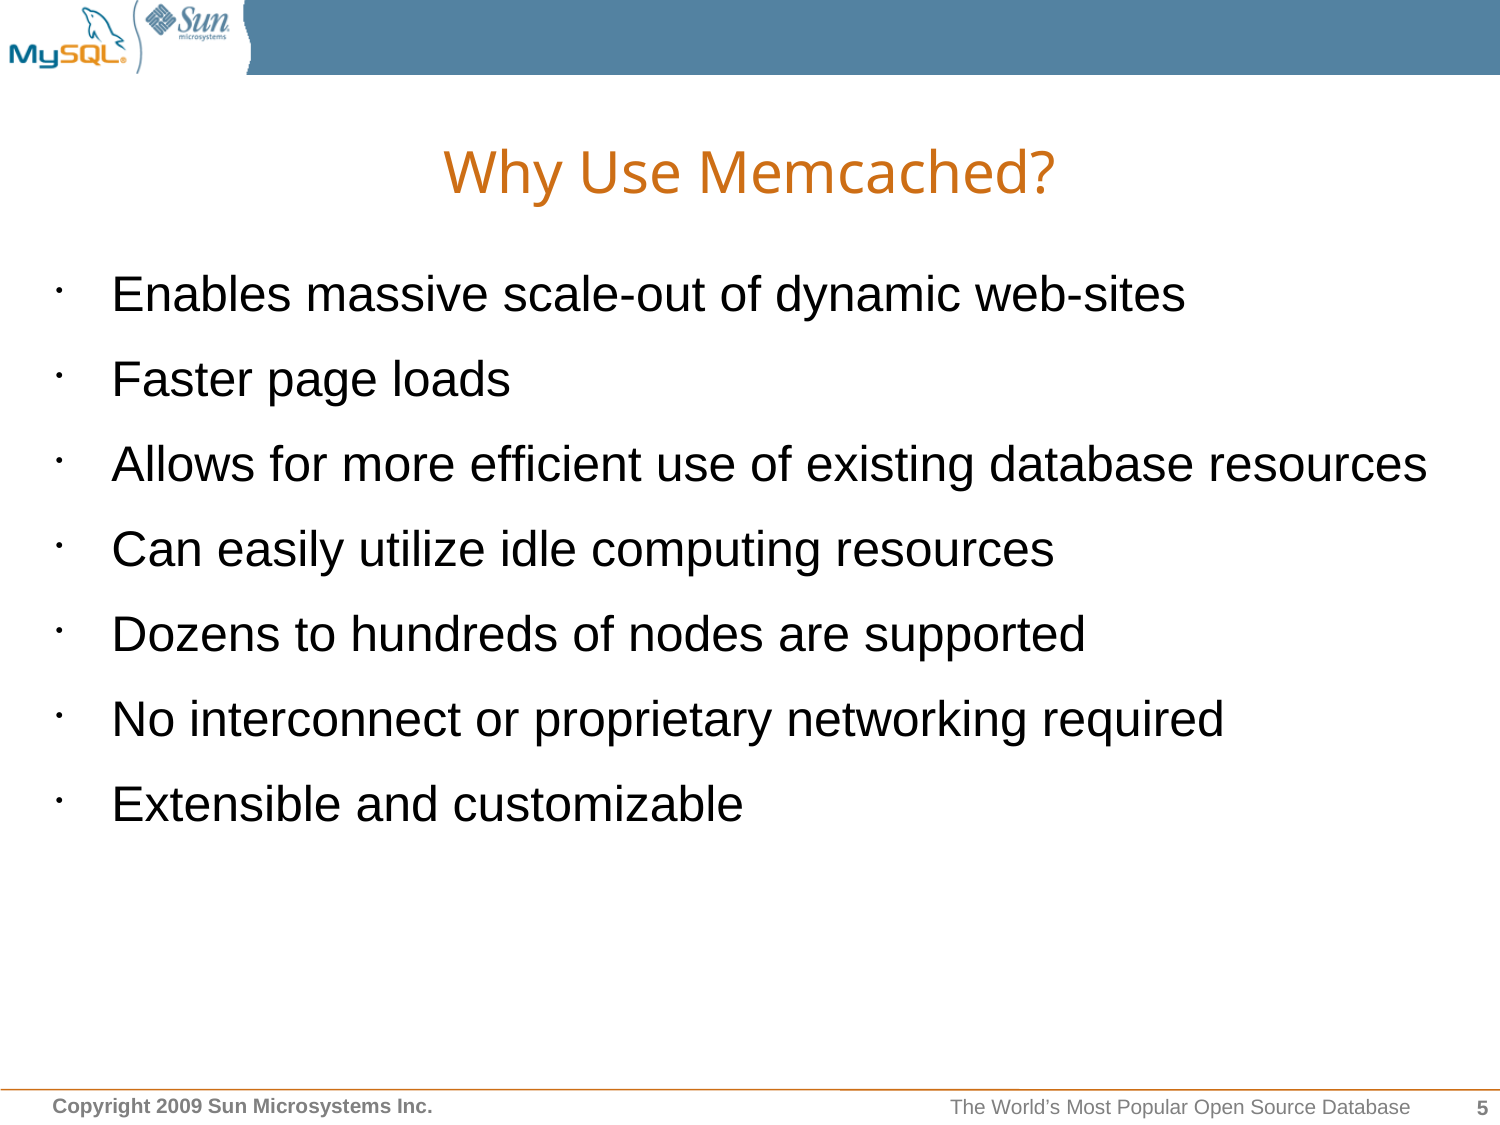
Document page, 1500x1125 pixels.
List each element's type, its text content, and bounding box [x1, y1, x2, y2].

text_box Enables massive scale-out of dynamic web-sites Faster page loads Allows for more efficient use of existing database resources Can easily utilize idle computing resources Dozens to hundreds of nodes are supported No interconnect or proprietary networking required Extensible and customizable [40, 265, 1447, 913]
picture [0, 0, 1500, 75]
title Why Use Memcached? [0, 87, 1500, 225]
